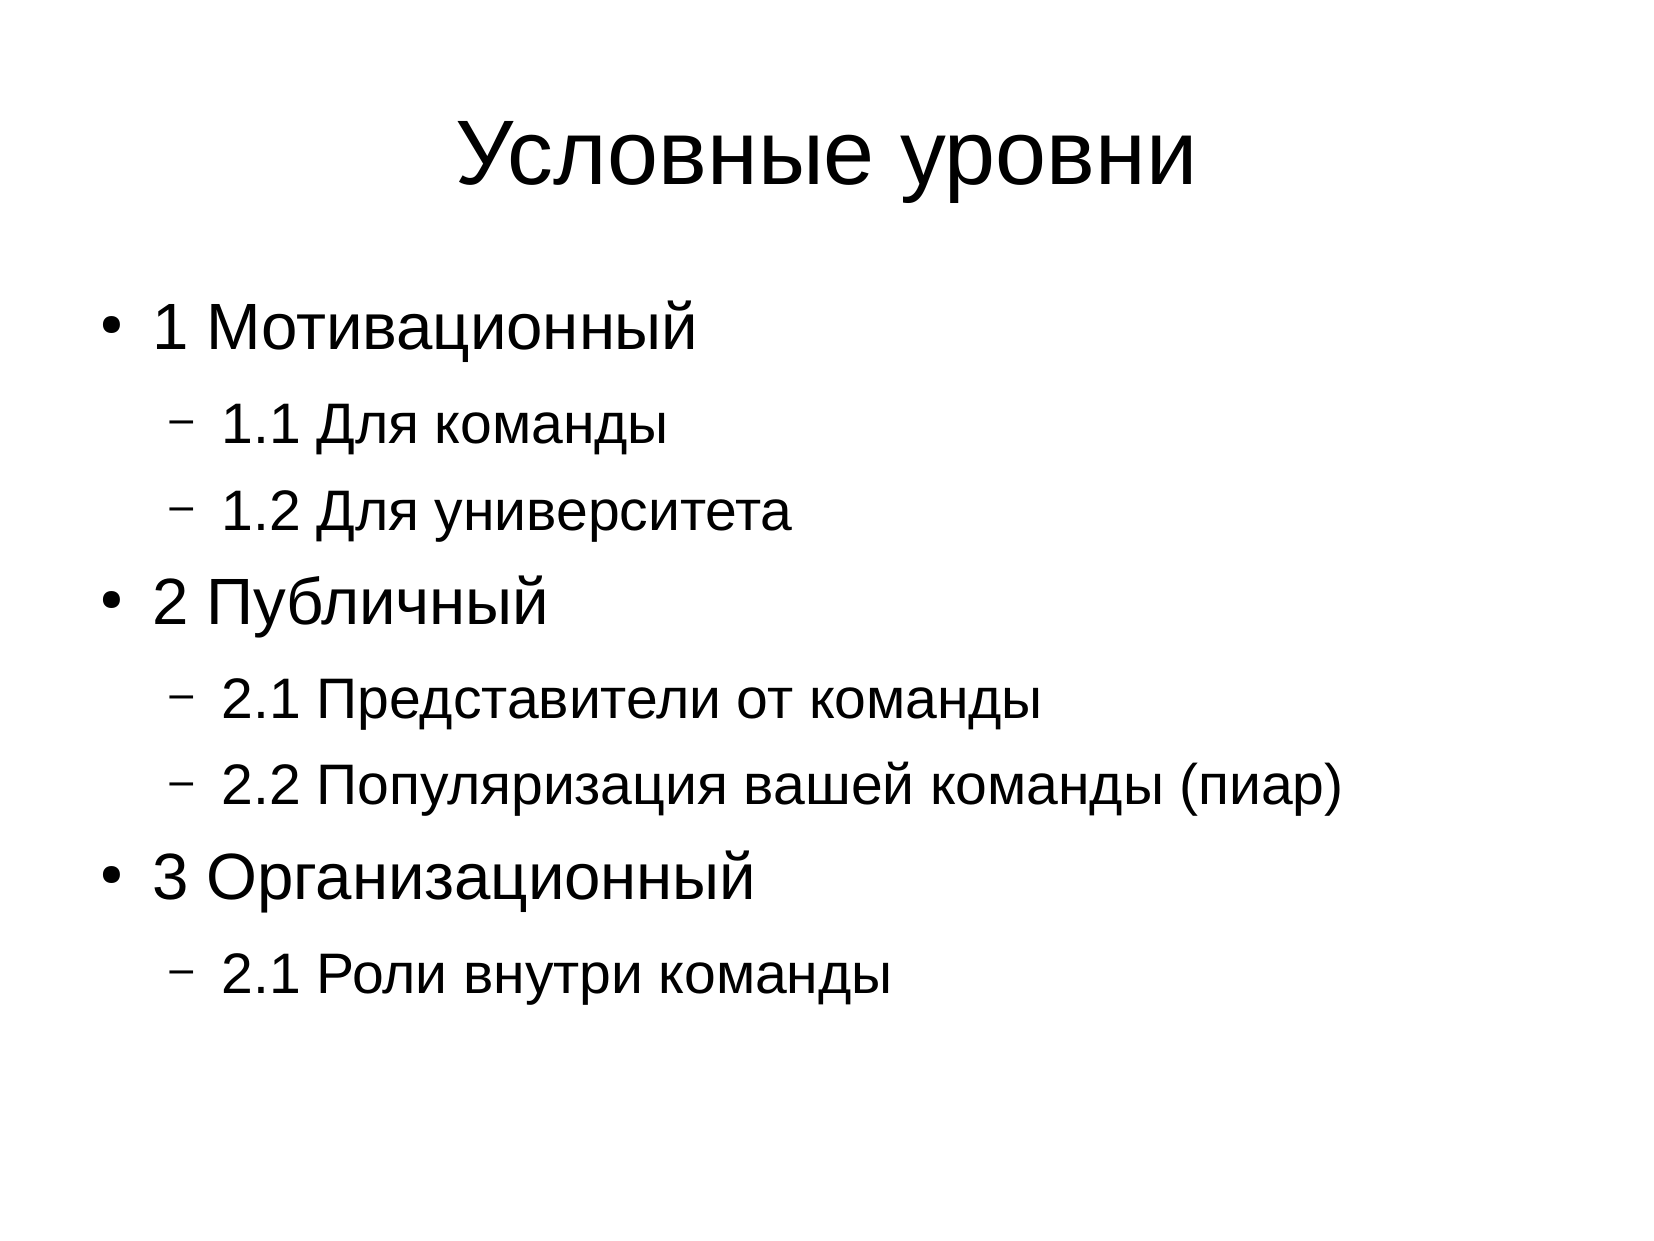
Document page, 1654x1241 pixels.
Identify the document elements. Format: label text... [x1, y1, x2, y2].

list 1 Мотивационный 1.1 Для команды 1.2 Для университета 2 Публичный 2.1 Представители от команды 2.2 Популяризация вашей команды (пиар) 3 Организационный 2.1 Роли внутри команды [82, 290, 1571, 1010]
title Условные уровни [82, 49, 1571, 257]
